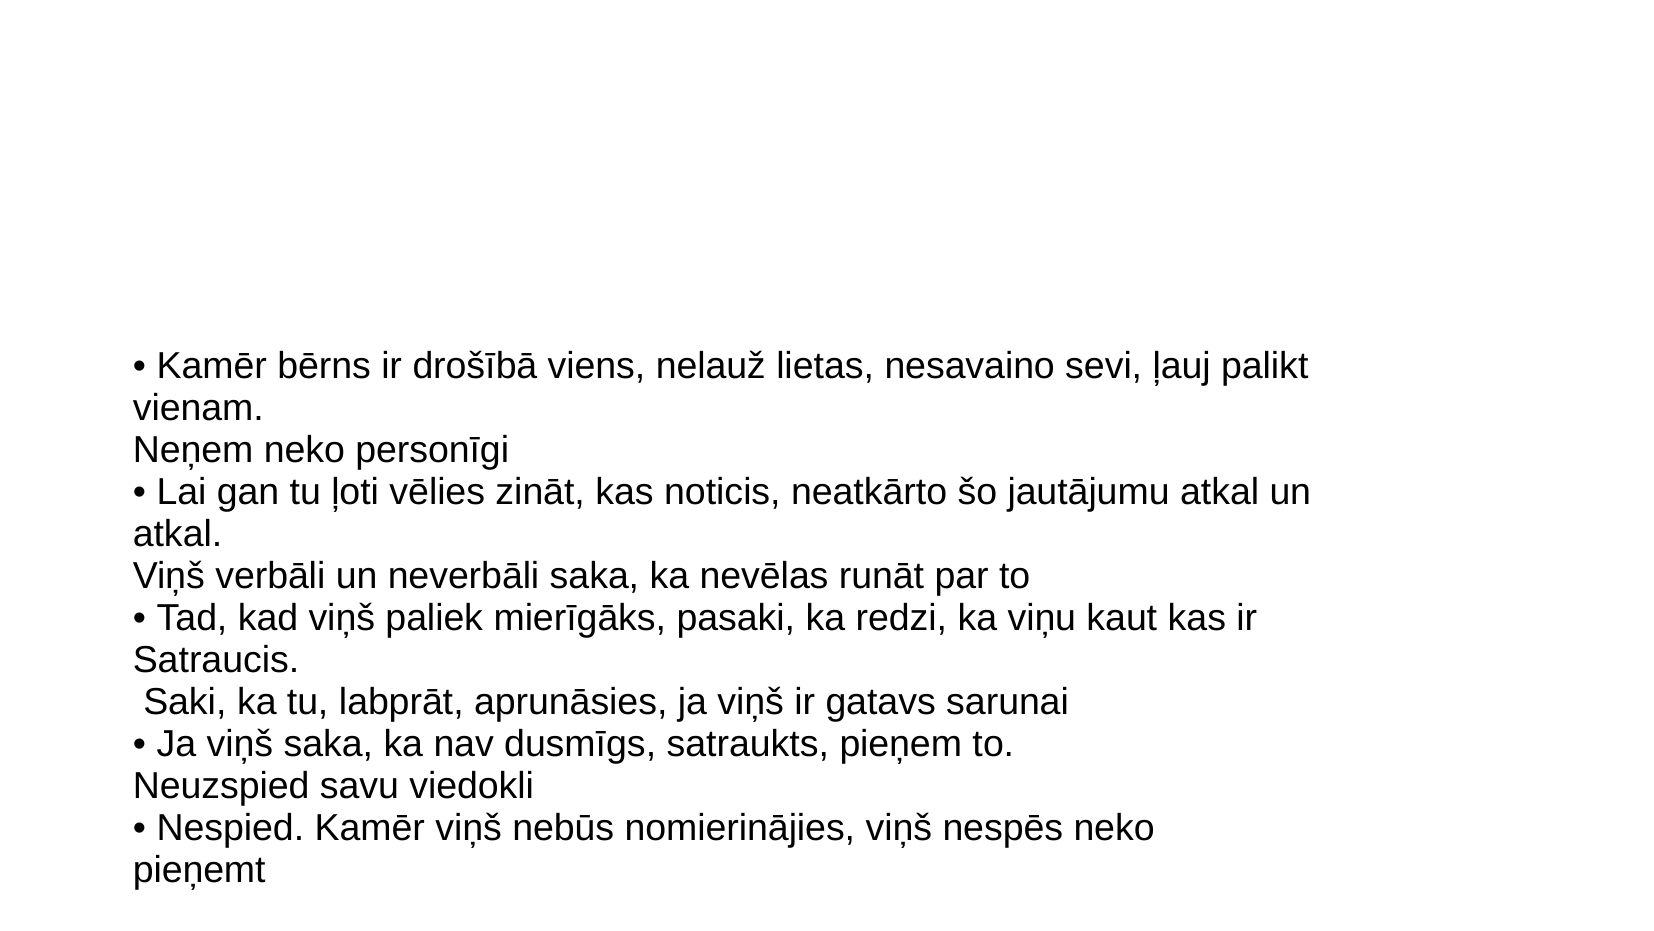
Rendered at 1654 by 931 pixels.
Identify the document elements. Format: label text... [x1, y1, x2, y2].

text_box • Kamēr bērns ir drošībā viens, nelauž lietas, nesavaino sevi, ļauj palikt vienam. Neņem neko personīgi • Lai gan tu ļoti vēlies zināt, kas noticis, neatkārto šo jautājumu atkal un atkal. Viņš verbāli un neverbāli saka, ka nevēlas runāt par to • Tad, kad viņš paliek mierīgāks, pasaki, ka redzi, ka viņu kaut kas ir Satraucis. Saki, ka tu, labprāt, aprunāsies, ja viņš ir gatavs sarunai • Ja viņš saka, ka nav dusmīgs, satraukts, pieņem to. Neuzspied savu viedokli • Nespied. Kamēr viņš nebūs nomierinājies, viņš nespēs neko pieņemt [118, 295, 1654, 898]
